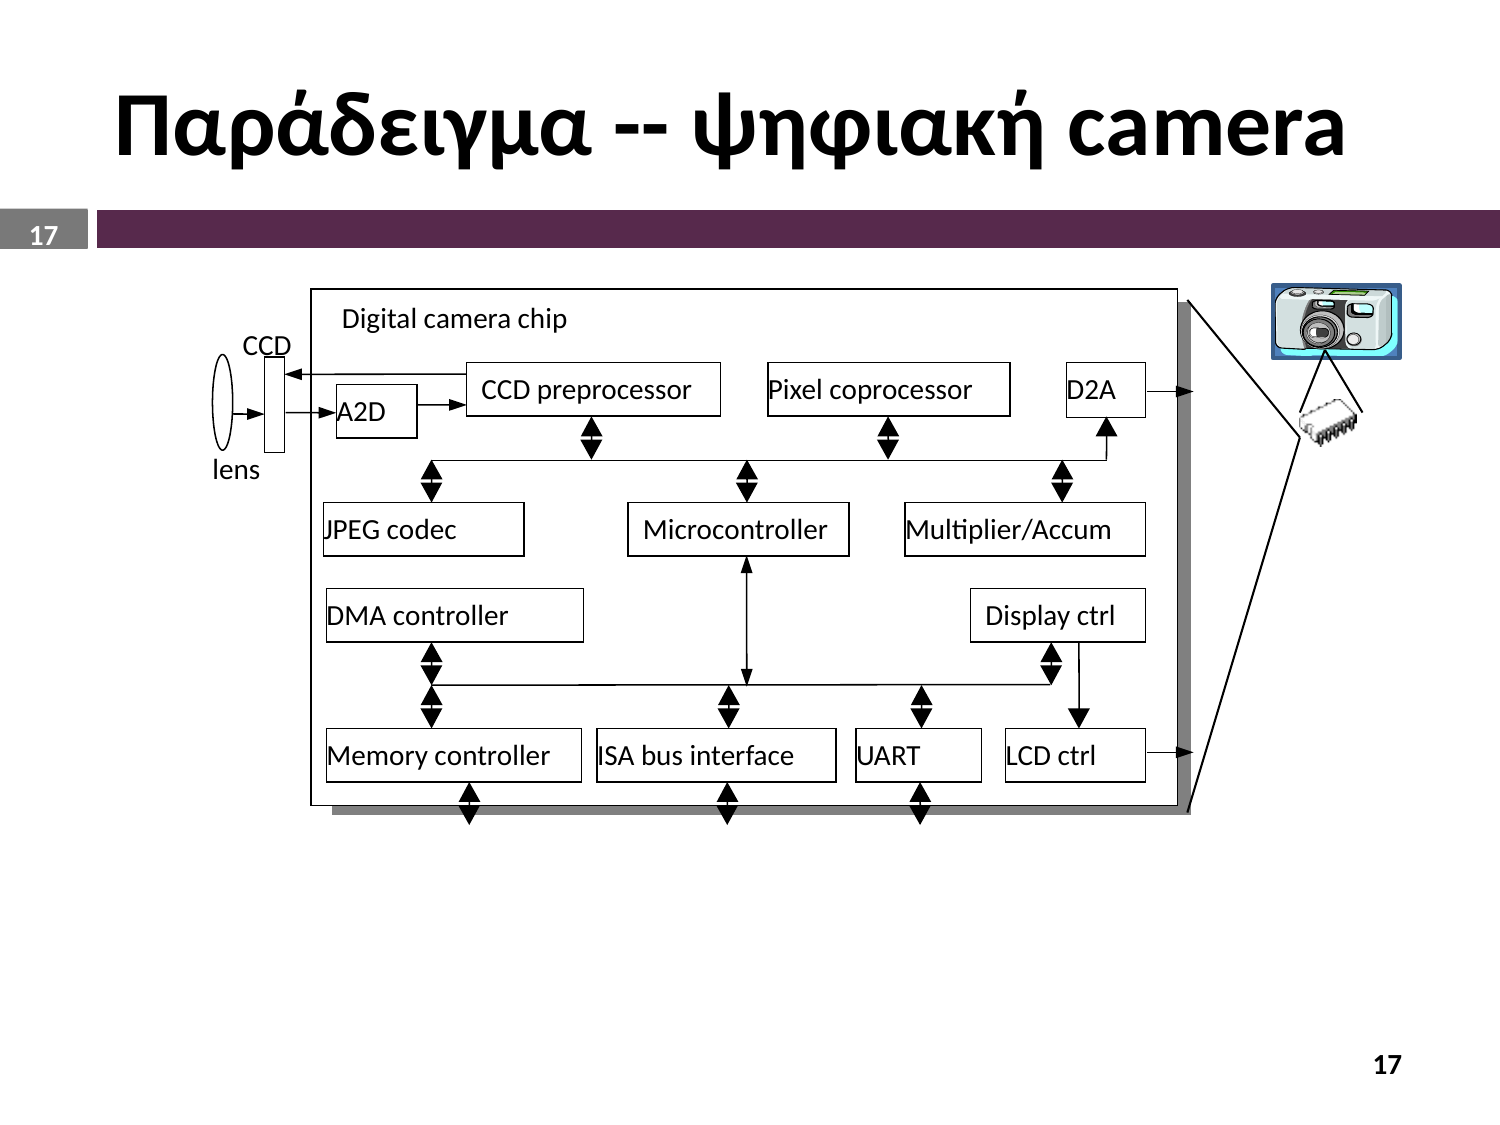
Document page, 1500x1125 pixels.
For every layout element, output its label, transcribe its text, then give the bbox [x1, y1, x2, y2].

text_box [311, 375, 466, 412]
text_box D2A [1066, 363, 1146, 418]
text_box [212, 354, 233, 450]
text_box [311, 289, 1191, 826]
picture [1299, 399, 1303, 409]
text_box Memory controller [326, 728, 582, 782]
text_box Microcontroller [628, 502, 849, 556]
text_box UART [856, 728, 981, 782]
chart [1275, 287, 1398, 356]
text_box ISA bus interface [597, 728, 836, 782]
text_box Display ctrl [970, 589, 1145, 642]
text_box Multiplier/Accum [905, 502, 1145, 556]
text_box DMA controller [326, 589, 583, 642]
text_box CCD [243, 327, 292, 362]
picture [1299, 399, 1357, 447]
title Παράδειγμα -- ψηφιακή camera [99, 37, 1438, 201]
text_box [0, 208, 88, 249]
text_box A2D [336, 385, 417, 438]
text_box [1312, 1025, 1463, 1101]
text_box CCD preprocessor [466, 363, 720, 416]
text_box lens [212, 450, 261, 485]
text_box LCD ctrl [1006, 728, 1145, 782]
text_box Pixel coprocessor [768, 363, 1010, 416]
text_box Digital camera chip [342, 299, 568, 334]
text_box [264, 362, 285, 453]
text_box JPEG codec [324, 502, 524, 556]
